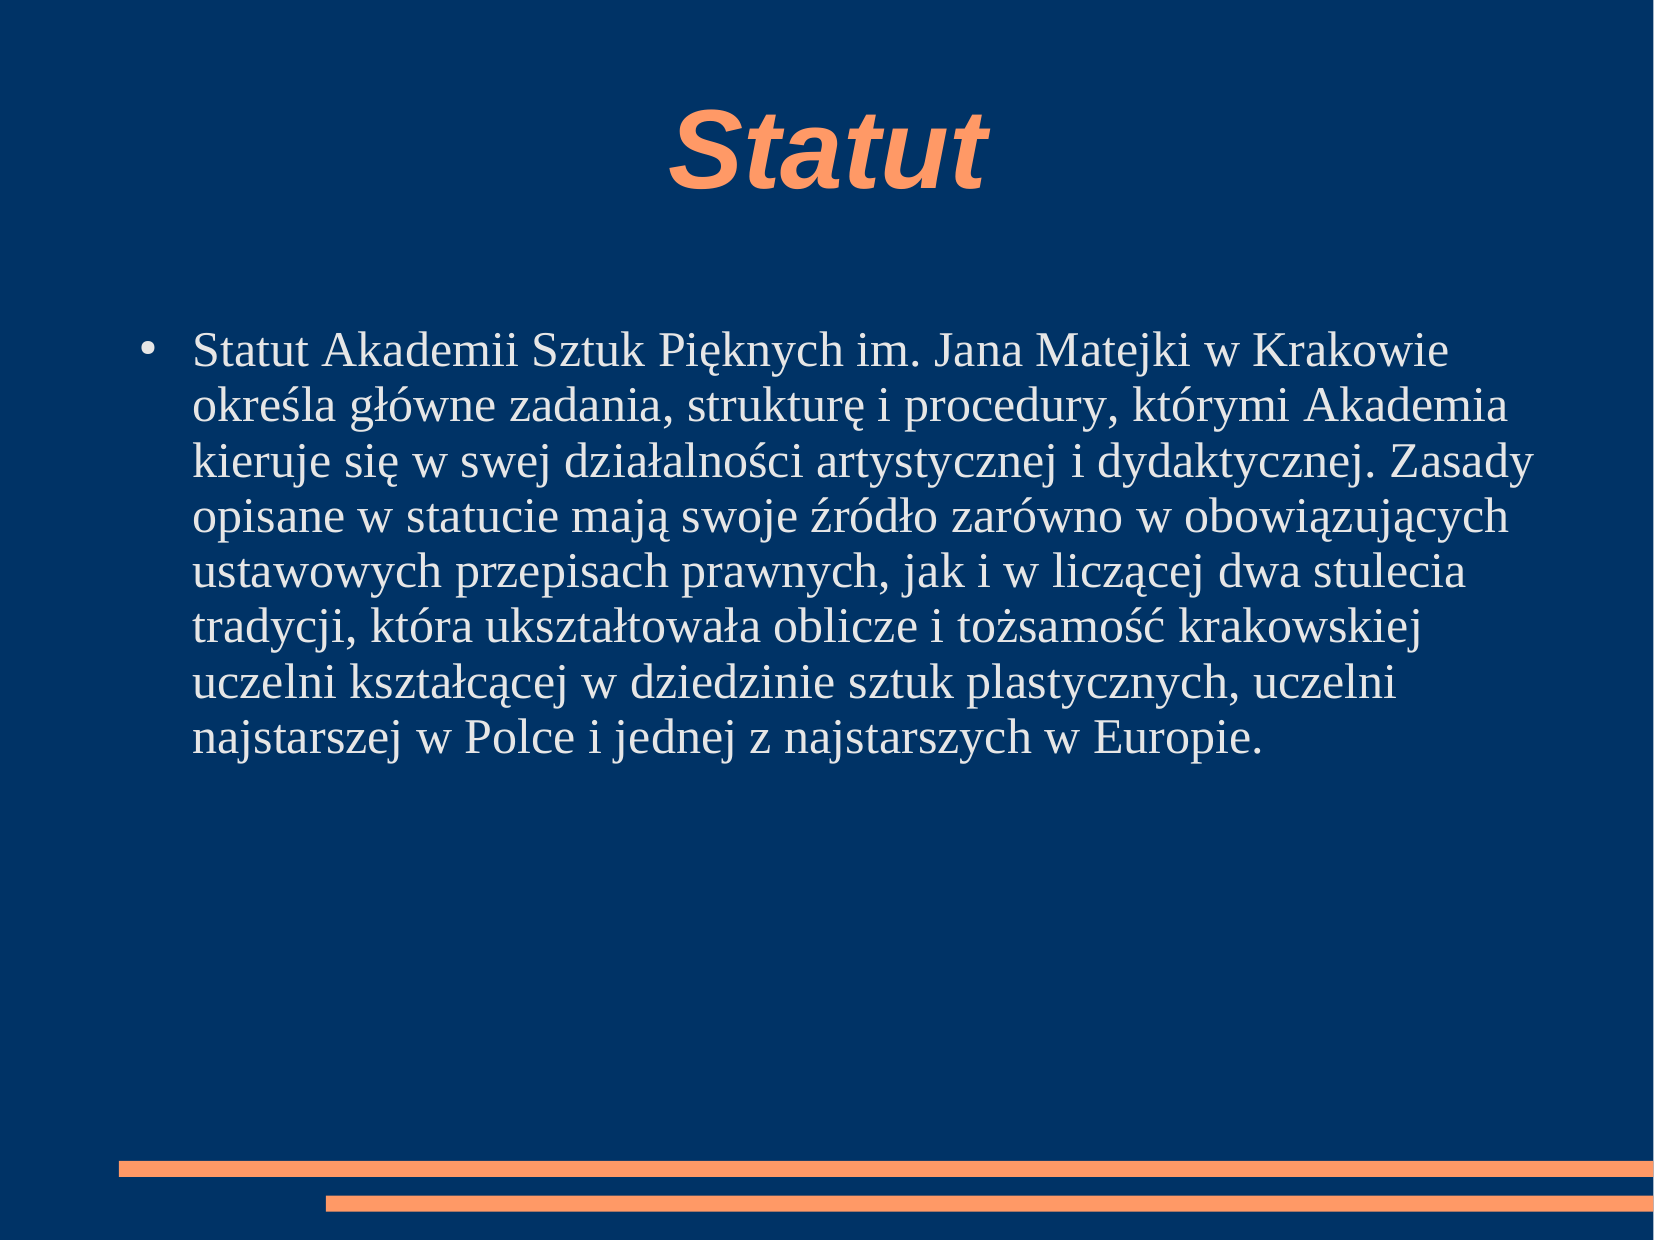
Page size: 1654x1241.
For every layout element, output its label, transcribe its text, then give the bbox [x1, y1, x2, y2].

list Statut Akademii Sztuk Pięknych im. Jana Matejki w Krakowie określa główne zadania, strukturę i procedury, którymi Akademia kieruje się w swej działalności artystycznej i dydaktycznej. Zasady opisane w statucie mają swoje źródło zarówno w obowiązujących ustawowych przepisach prawnych, jak i w liczącej dwa stulecia tradycji, która ukształtowała oblicze i tożsamość krakowskiej uczelni kształcącej w dziedzinie sztuk plastycznych, uczelni najstarszej w Polce i jednej z najstarszych w Europie. [121, 322, 1561, 1132]
title Statut [121, 46, 1534, 254]
